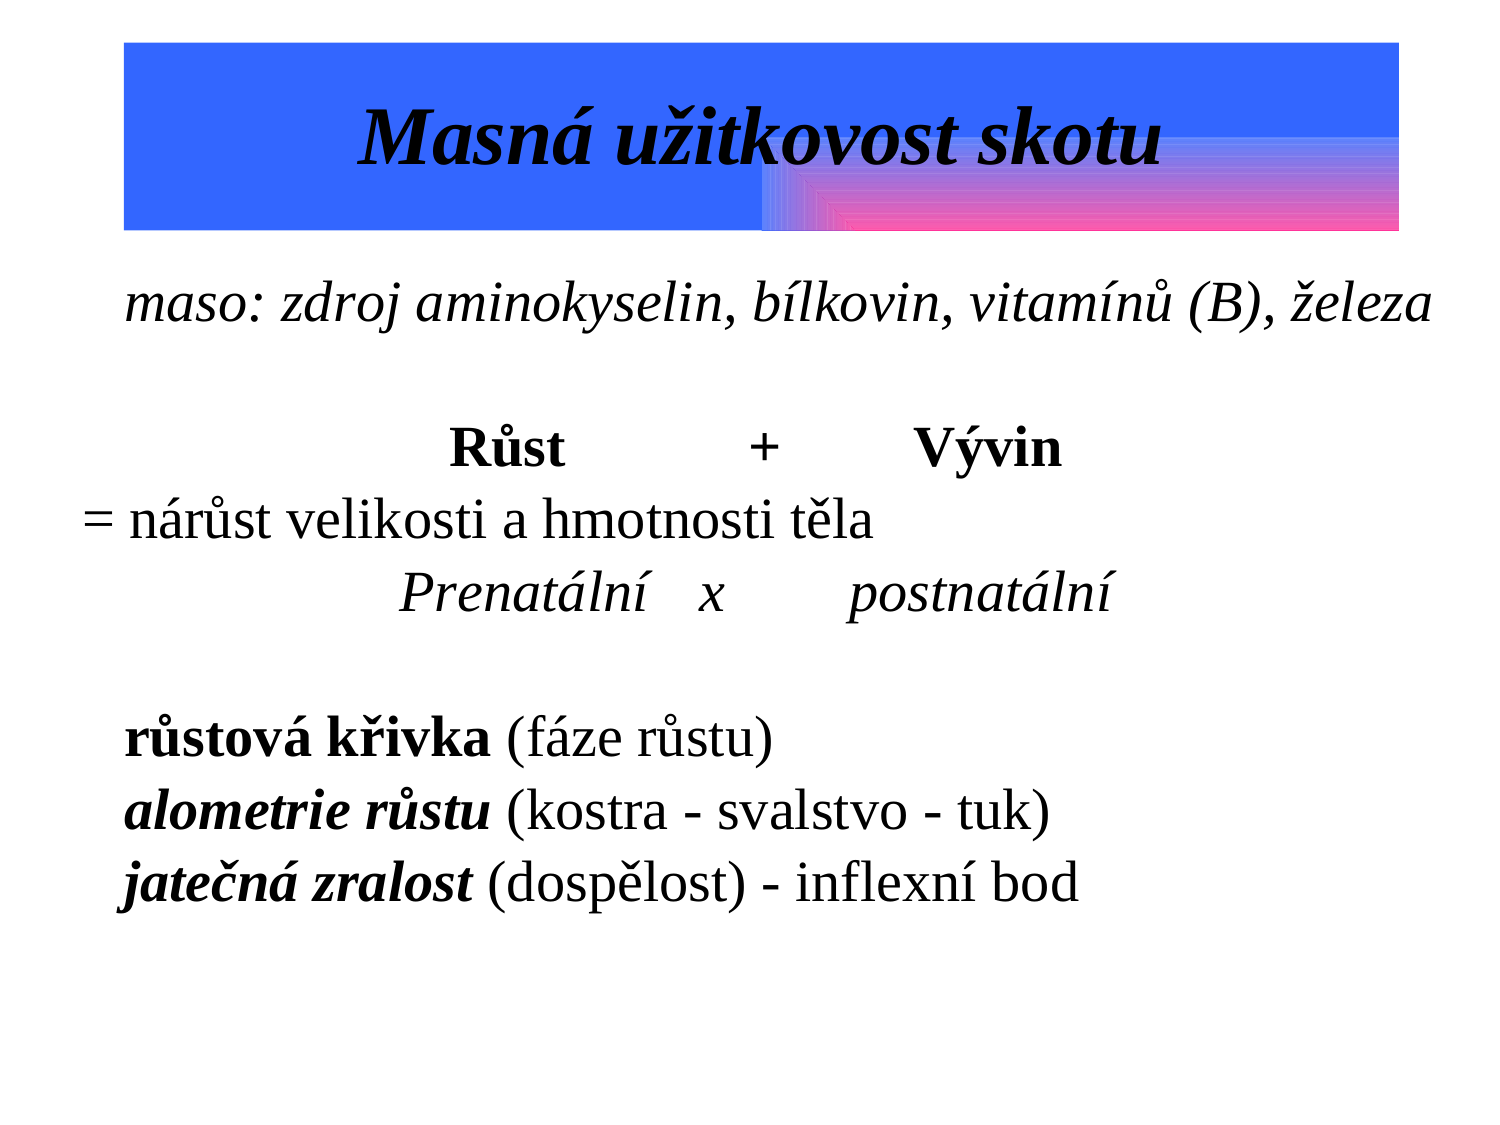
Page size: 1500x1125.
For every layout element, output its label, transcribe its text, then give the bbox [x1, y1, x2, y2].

title Masná užitkovost skotu [123, 42, 1399, 231]
list maso: zdroj aminokyselin, bílkovin, vitamínů (B), železa Růst + Vývin = nárůst velikosti a hmotnosti těla Prenatální x postnatální růstová křivka (fáze růstu) alometrie růstu (kostra - svalstvo - tuk) jatečná zralost (dospělost) - inflexní bod [53, 267, 1459, 1125]
